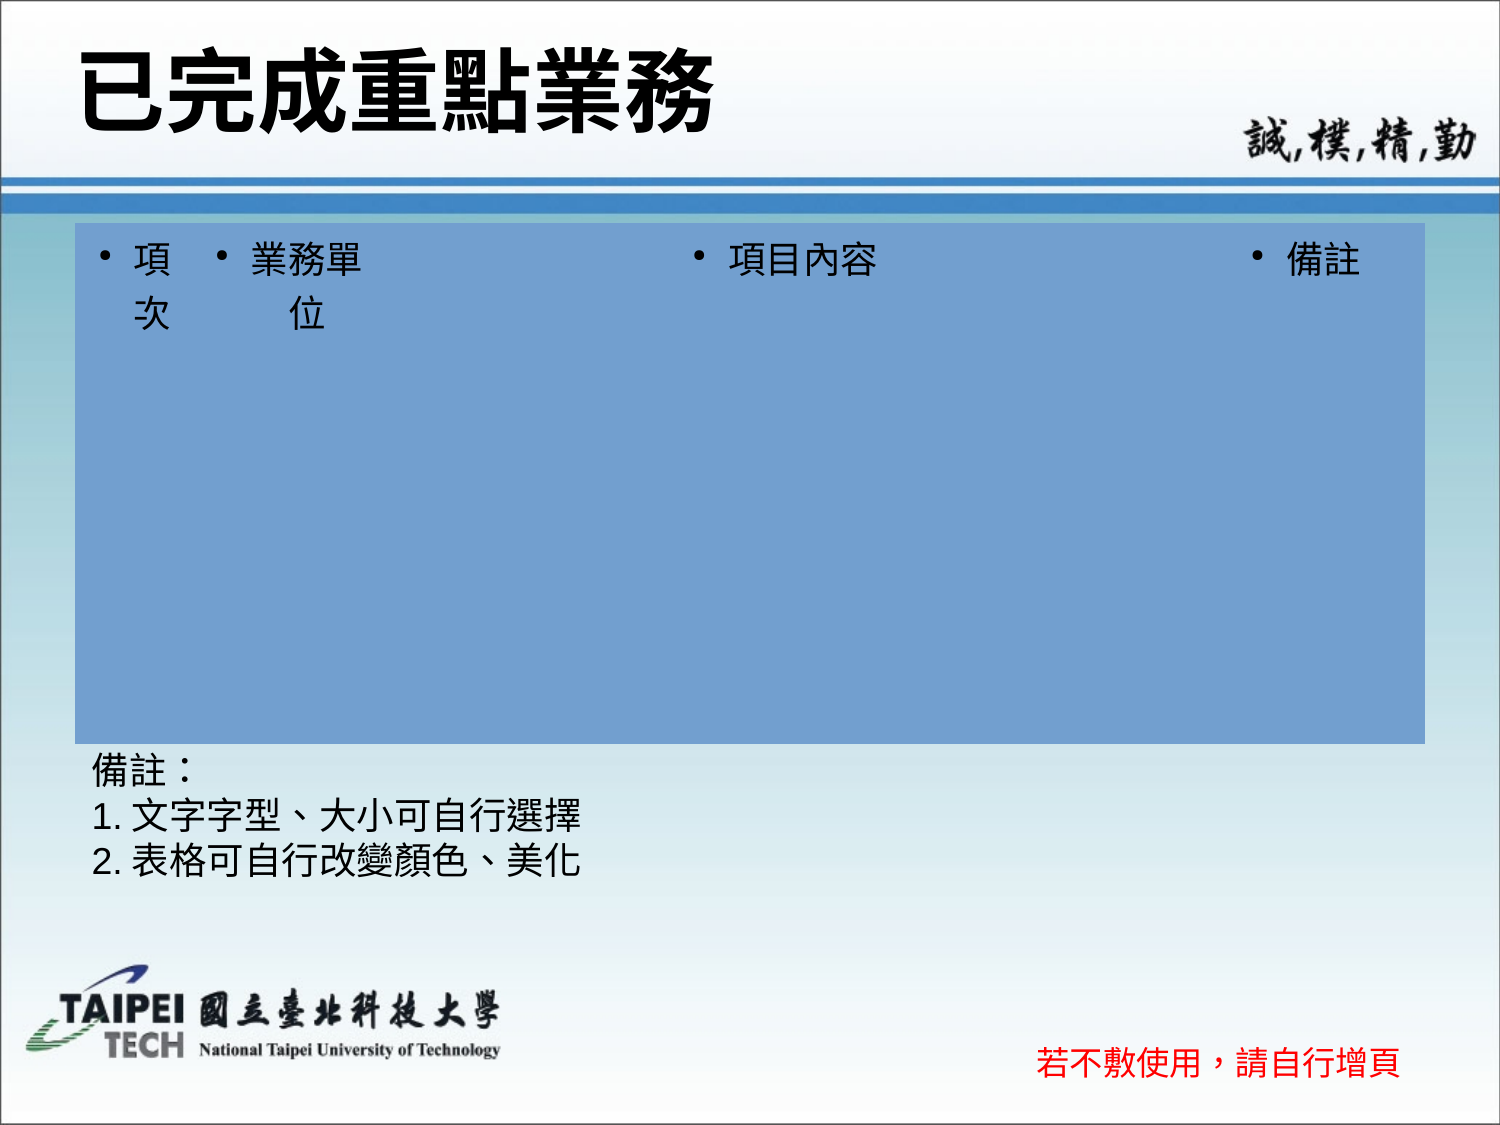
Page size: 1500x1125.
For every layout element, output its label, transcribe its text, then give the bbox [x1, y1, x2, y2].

table_cell [195, 516, 384, 573]
table_cell [75, 346, 195, 403]
table_cell [75, 573, 195, 630]
title 已完成重點業務 [59, 0, 1182, 178]
table_cell [1187, 346, 1425, 403]
table_cell [384, 460, 1187, 516]
table_cell [384, 403, 1187, 460]
table_cell [195, 630, 384, 687]
table_cell [1187, 687, 1425, 744]
table_cell [1187, 516, 1425, 573]
table_header 業務單位 [195, 223, 384, 346]
table_header 項次 [75, 223, 195, 346]
table_cell [195, 460, 384, 516]
table_cell [75, 403, 195, 460]
table_header 項目內容 [384, 223, 1187, 346]
table_cell [1187, 460, 1425, 516]
table_cell [75, 687, 195, 744]
table_cell [195, 346, 384, 403]
table_cell [1187, 573, 1425, 630]
table_cell [384, 630, 1187, 687]
table_header 備註 [1187, 223, 1425, 346]
table_cell [384, 346, 1187, 403]
table_cell [75, 460, 195, 516]
table_cell [1187, 630, 1425, 687]
text_box 若不敷使用，請自行增頁 [1021, 1035, 1471, 1091]
table_cell [384, 573, 1187, 630]
table_cell [75, 516, 195, 573]
text_box 備註： 1.文字字型、大小可自行選擇 2.表格可自行改變顏色、美化 [76, 739, 691, 892]
table_cell [195, 573, 384, 630]
table_cell [195, 403, 384, 460]
table_cell [384, 516, 1187, 573]
table_cell [384, 687, 1187, 744]
table_cell [1187, 403, 1425, 460]
table_cell [75, 630, 195, 687]
table_cell [195, 687, 384, 739]
